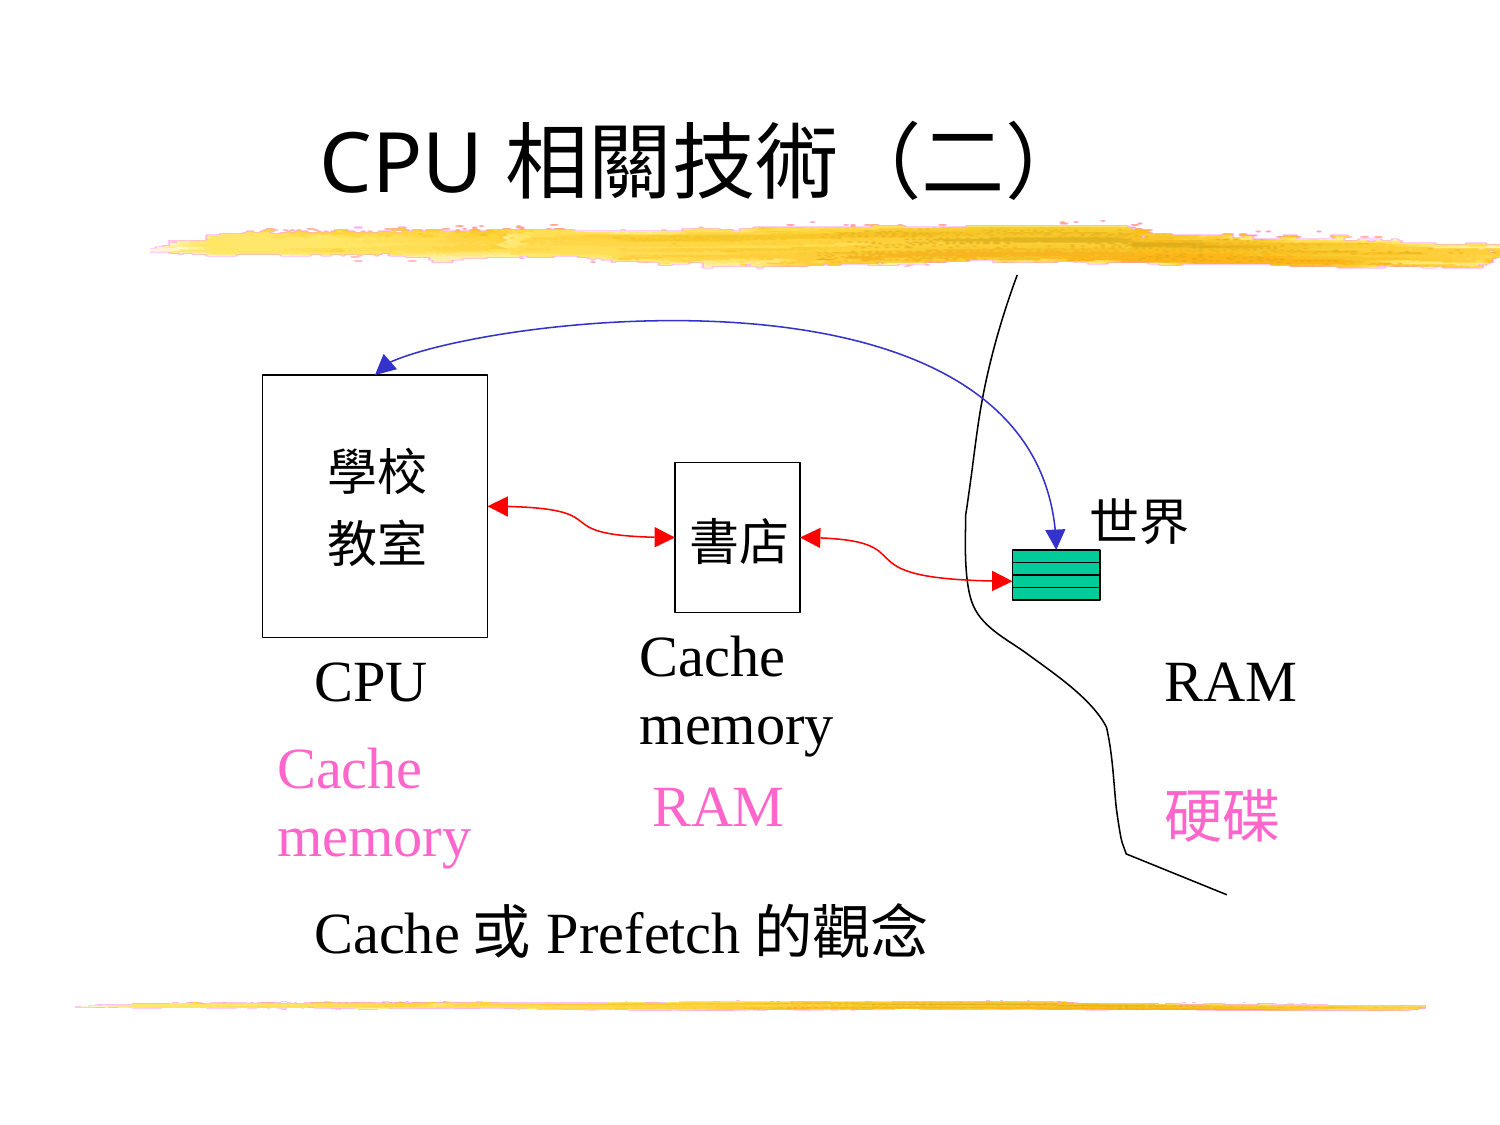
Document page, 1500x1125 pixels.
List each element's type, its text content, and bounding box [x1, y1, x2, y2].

text_box 硬碟 [1149, 762, 1297, 849]
text_box [675, 571, 801, 612]
text_box RAM [637, 762, 801, 848]
text_box 書店 [675, 495, 806, 571]
title CPU相關技術（二） [66, 22, 1342, 225]
text_box [262, 375, 488, 638]
text_box Cache或Prefetch的觀念 [300, 879, 943, 965]
text_box [1012, 549, 1101, 601]
text_box 世界 [1074, 474, 1206, 551]
text_box [675, 462, 801, 495]
text_box Cache memory [262, 725, 487, 881]
picture [150, 215, 1500, 279]
text_box RAM [1149, 637, 1314, 723]
text_box 學校 教室 [312, 425, 443, 564]
text_box Cache memory [624, 612, 850, 768]
picture [75, 999, 1426, 1013]
text_box CPU [300, 637, 444, 723]
